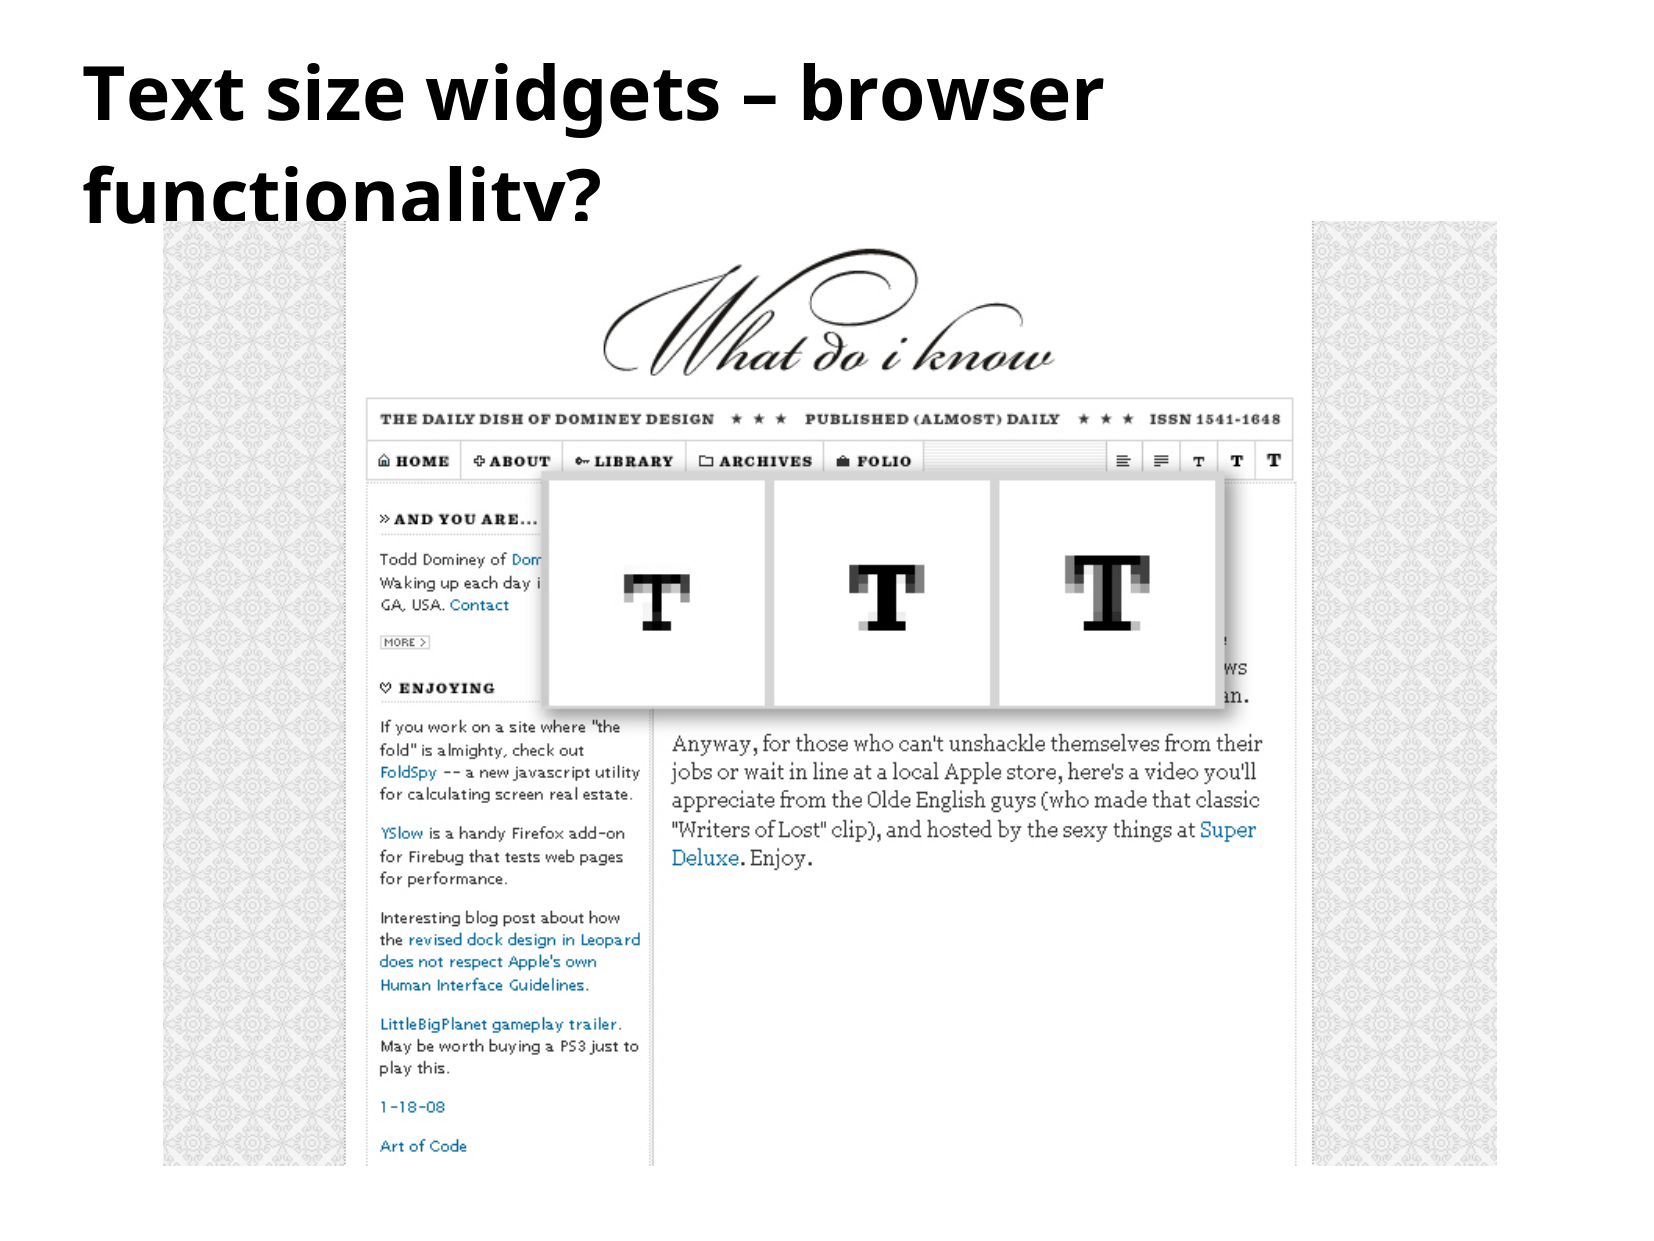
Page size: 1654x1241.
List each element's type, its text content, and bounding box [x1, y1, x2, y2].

title Text size widgets – browser functionality? [82, 86, 1571, 200]
picture [163, 221, 1497, 1166]
